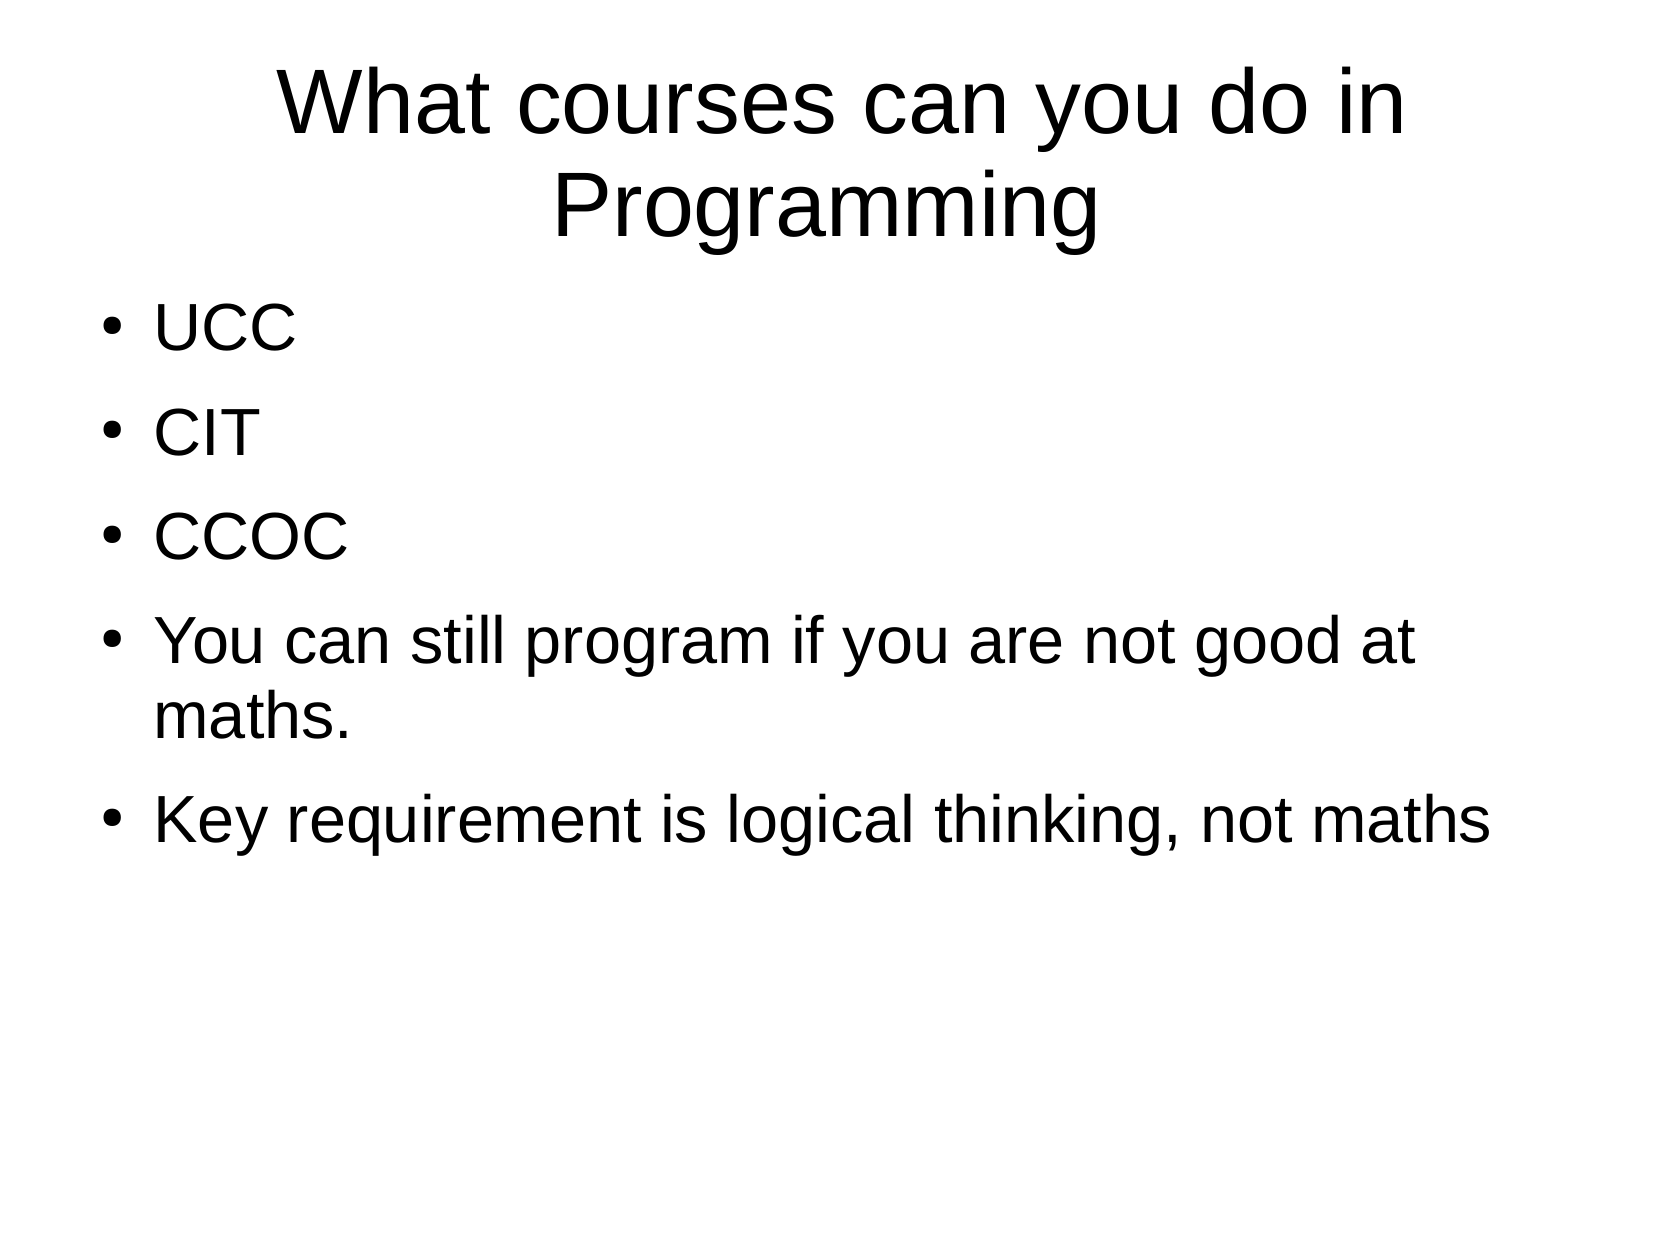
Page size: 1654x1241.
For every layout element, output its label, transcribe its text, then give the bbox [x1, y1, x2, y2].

list UCC CIT CCOC You can still program if you are not good at maths. Key requirement is logical thinking, not maths [82, 290, 1571, 1109]
title What courses can you do in Programming [82, 39, 1571, 267]
